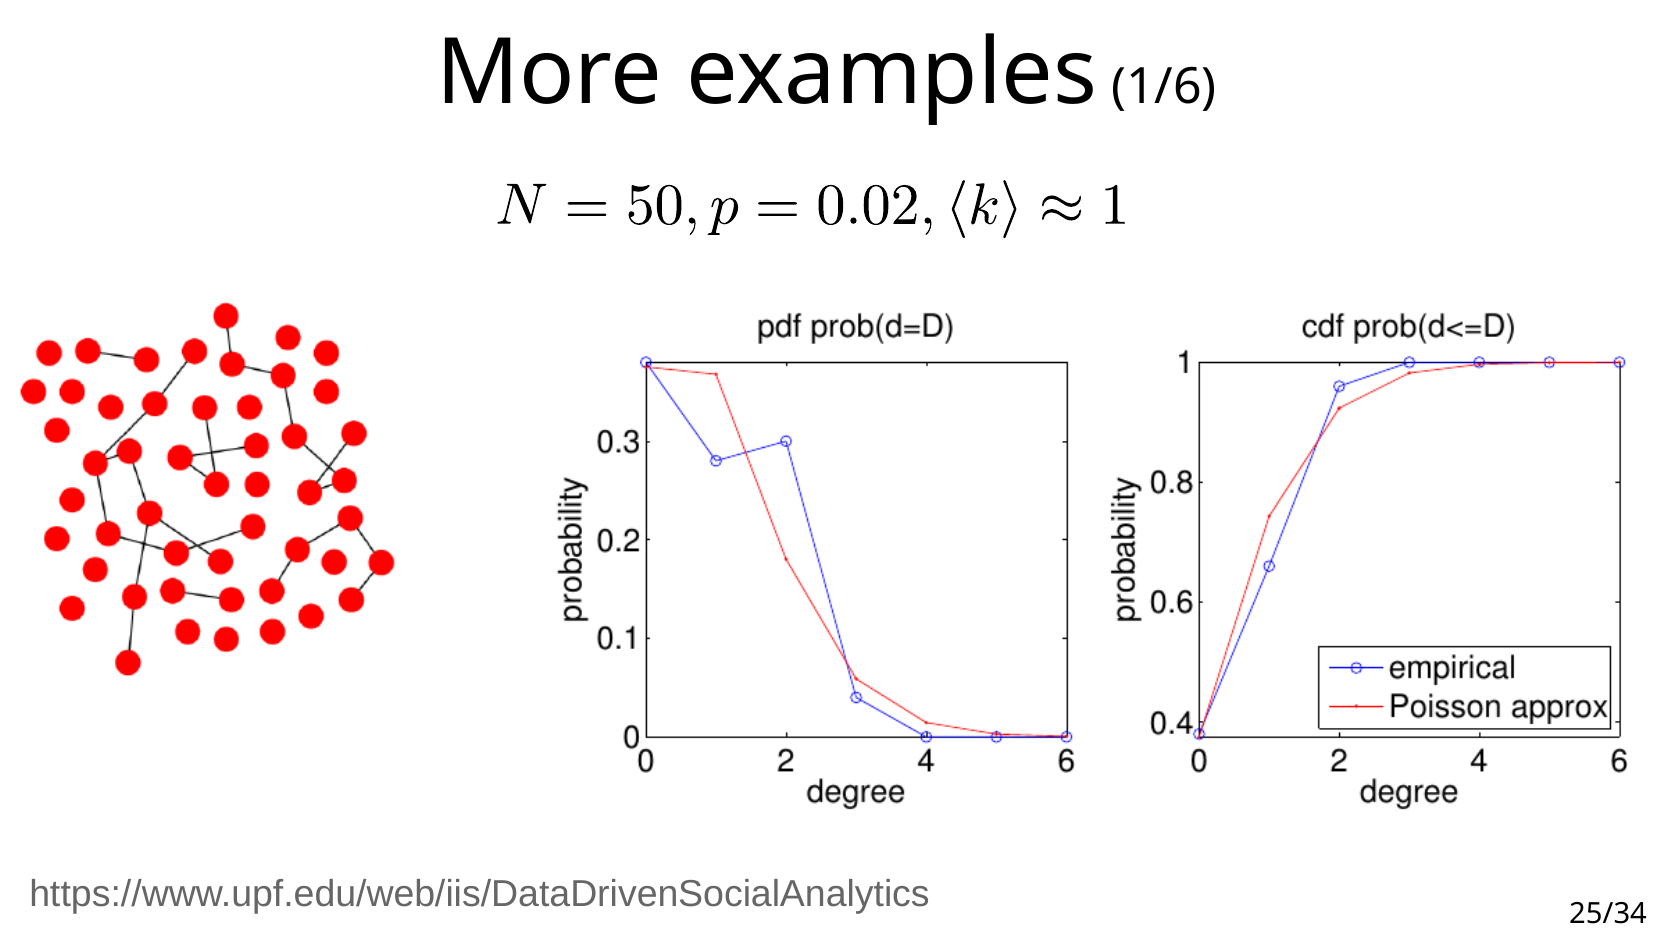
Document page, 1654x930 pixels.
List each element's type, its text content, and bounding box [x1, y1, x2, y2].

title More examples (1/6) [82, 1, 1571, 135]
picture [0, 284, 1653, 844]
text_box https://www.upf.edu/web/iis/DataDrivenSocialAnalytics [14, 864, 1051, 922]
text_box [495, 180, 1130, 239]
